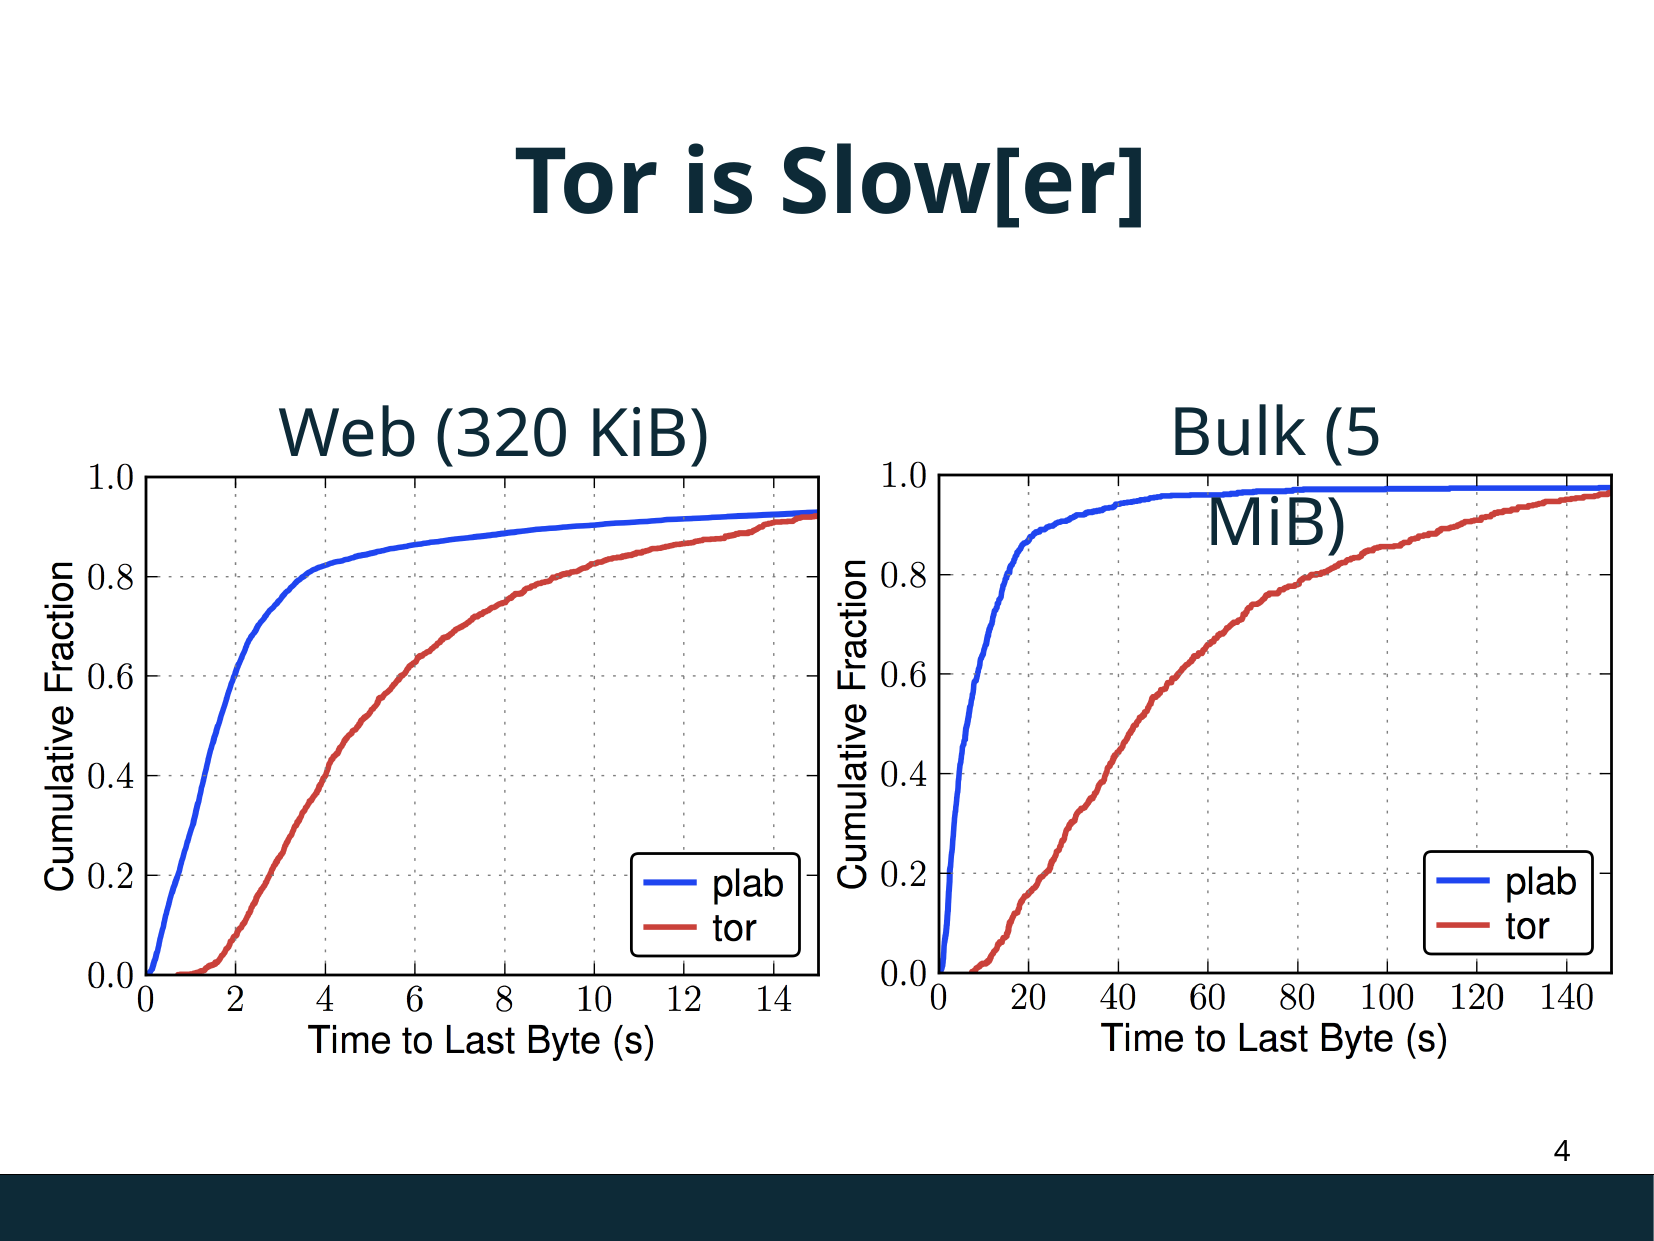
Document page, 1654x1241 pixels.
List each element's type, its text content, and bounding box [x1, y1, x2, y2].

text_box Web (320 KiB) [262, 377, 727, 470]
text_box Bulk (5 MiB) [1081, 376, 1471, 468]
title Tor is Slow[er] [86, 74, 1575, 282]
picture [31, 450, 1644, 1067]
